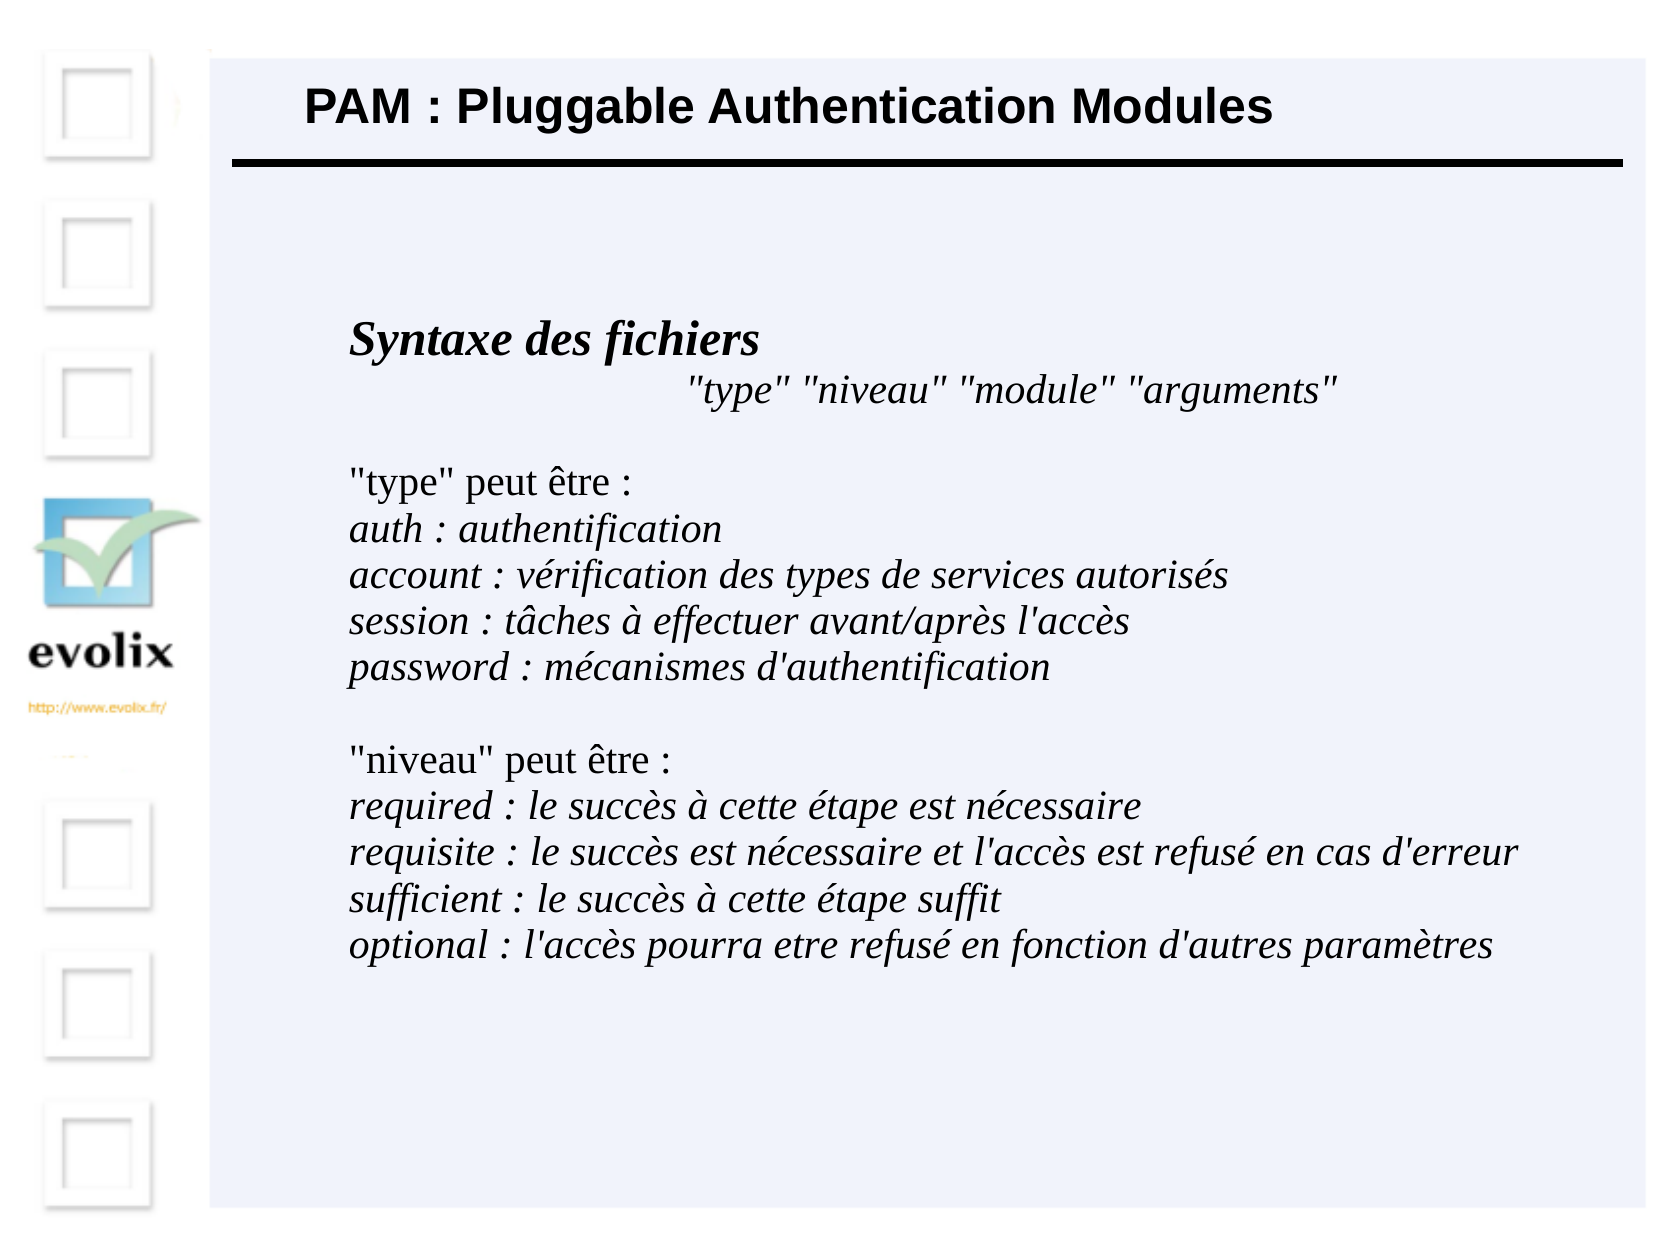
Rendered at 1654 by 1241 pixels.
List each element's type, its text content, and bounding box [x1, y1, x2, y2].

picture [0, 49, 1654, 1218]
subtitle Syntaxe des fichiers "type" "niveau" "module" "arguments" "type" peut être : auth : authentification account : vérification des types de services autorisés session : tâches à effectuer avant/après l'accès password : mécanismes d'authentification "niveau" peut être : required : le succès à cette étape est nécessaire requisite : le succès est nécessaire et l'accès est refusé en cas d'erreur sufficient : le succès à cette étape suffit optional : l'accès pourra etre refusé en fonction d'autres paramètres [313, 214, 1654, 1157]
text_box PAM : Pluggable Authentication Modules [233, 71, 1403, 142]
